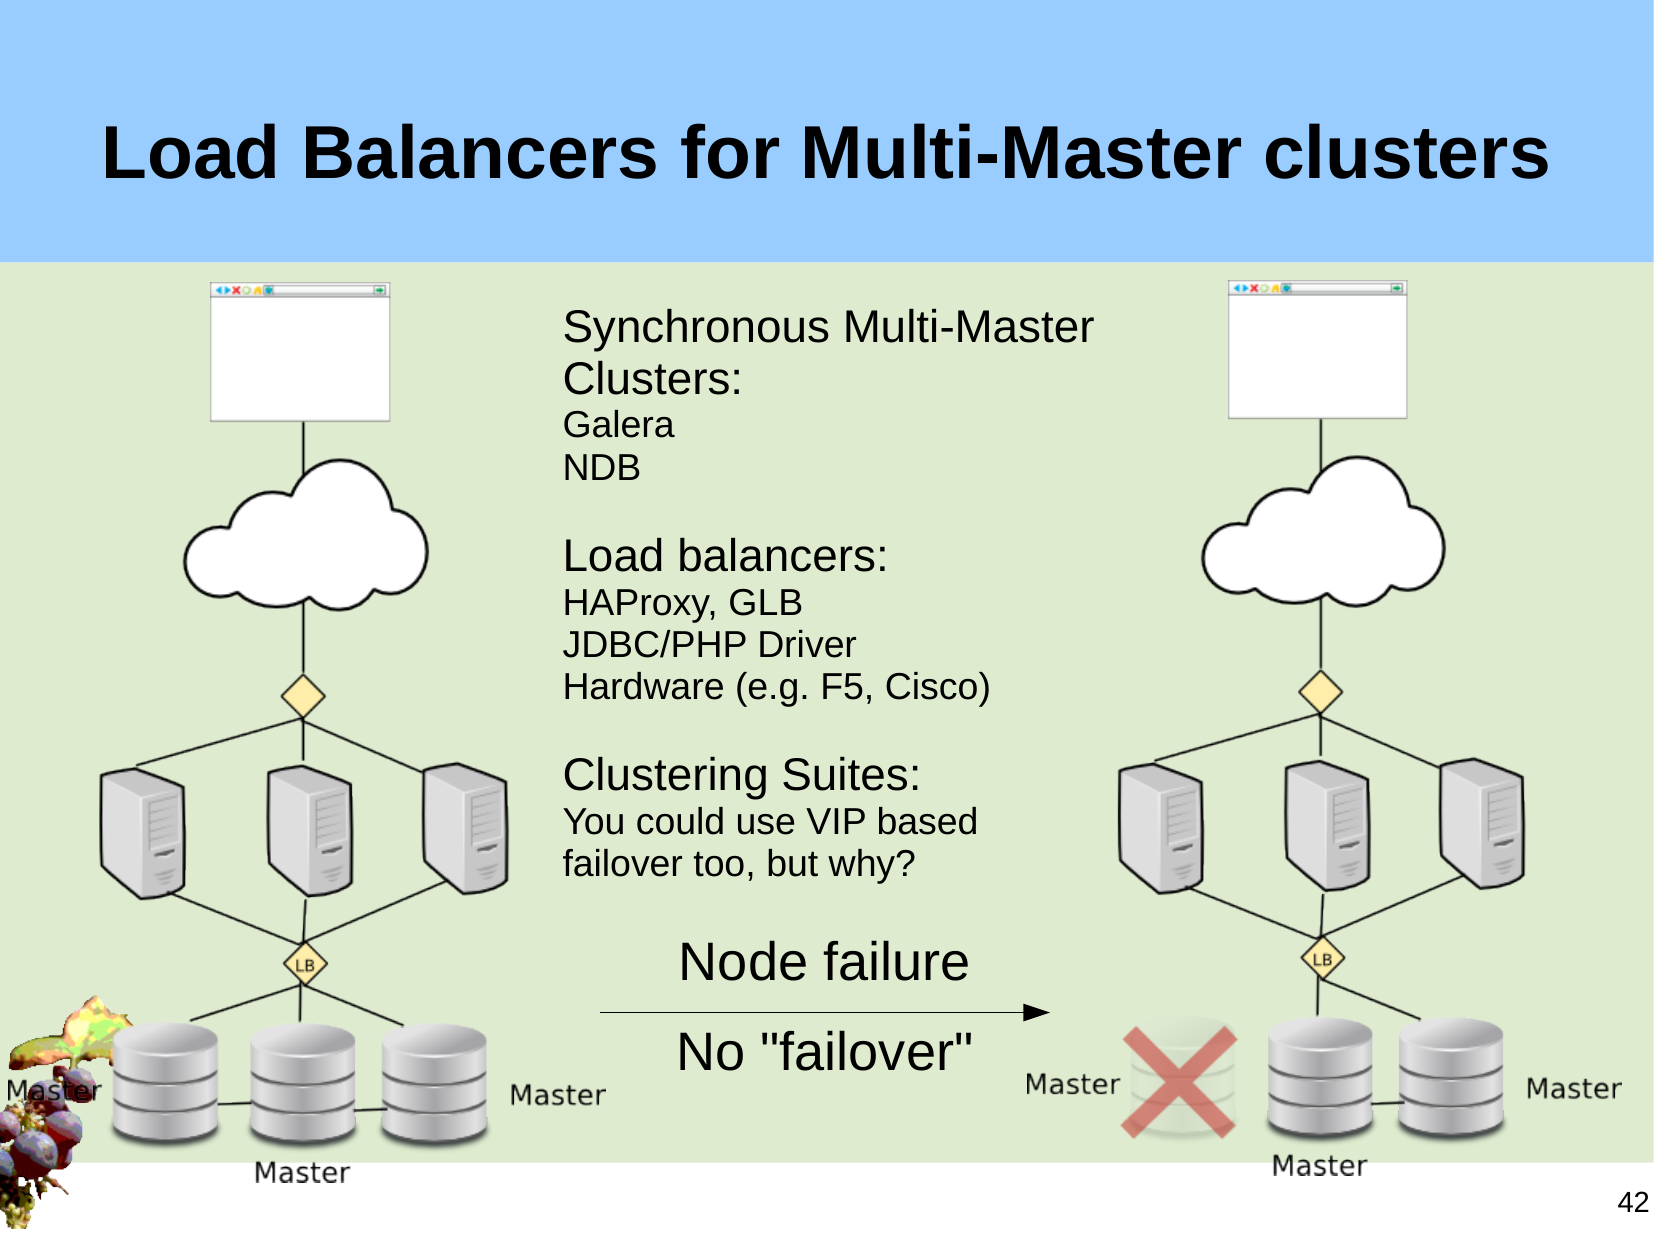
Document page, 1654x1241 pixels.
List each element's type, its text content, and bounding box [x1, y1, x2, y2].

list Node failure No "failover" [606, 1013, 1027, 1083]
list Node failure No "failover" [606, 931, 1027, 1012]
list Synchronous Multi-Master Clusters: Galera NDB Load balancers: HAProxy, GLB JDBC/PHP Driver Hardware (e.g. F5, Cisco) Clustering Suites: You could use VIP based failover too, but why? [606, 301, 1027, 885]
picture [1027, 280, 1622, 1176]
picture [0, 282, 606, 1229]
title Load Balancers for Multi-Master clusters [82, 49, 1571, 257]
